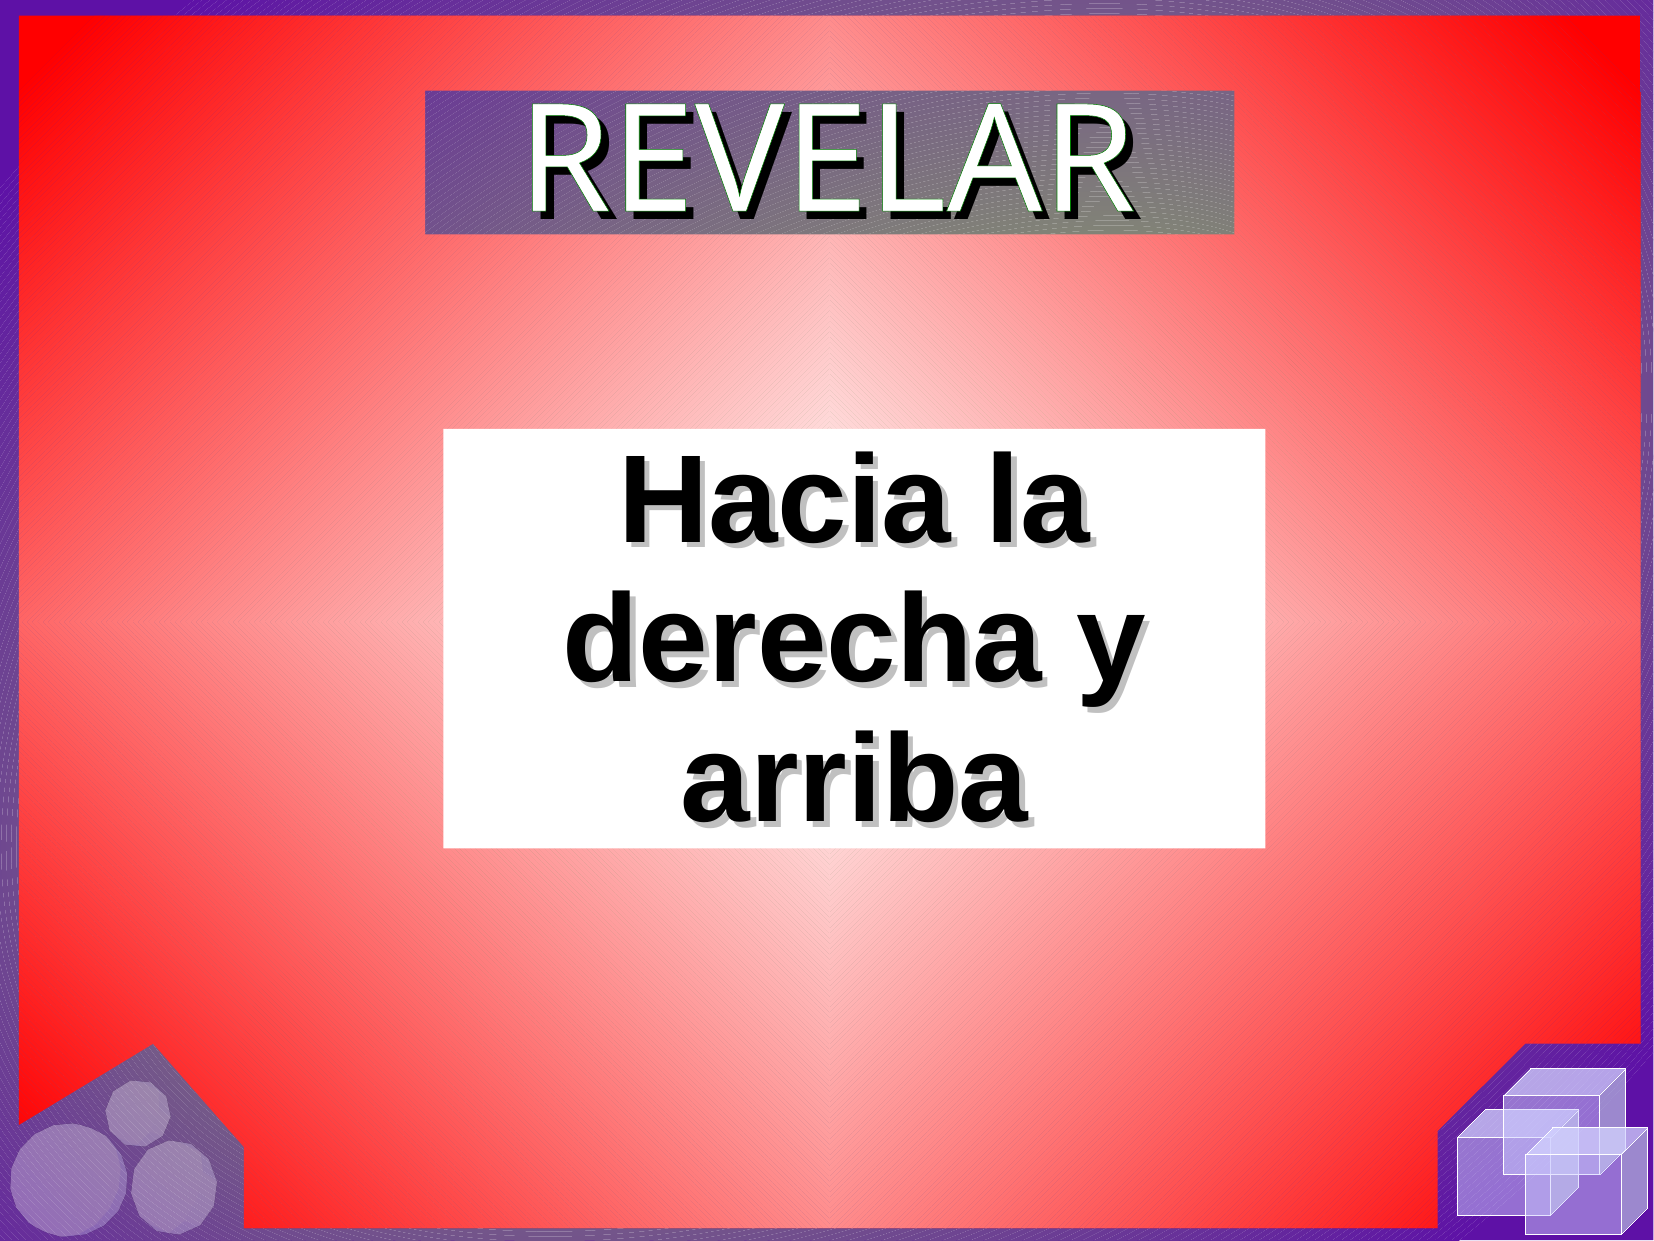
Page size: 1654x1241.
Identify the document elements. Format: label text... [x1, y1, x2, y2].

text_box [18, 15, 1641, 1229]
title Hacia la derecha y arriba [443, 428, 1266, 849]
title REVELAR [82, 47, 1571, 259]
